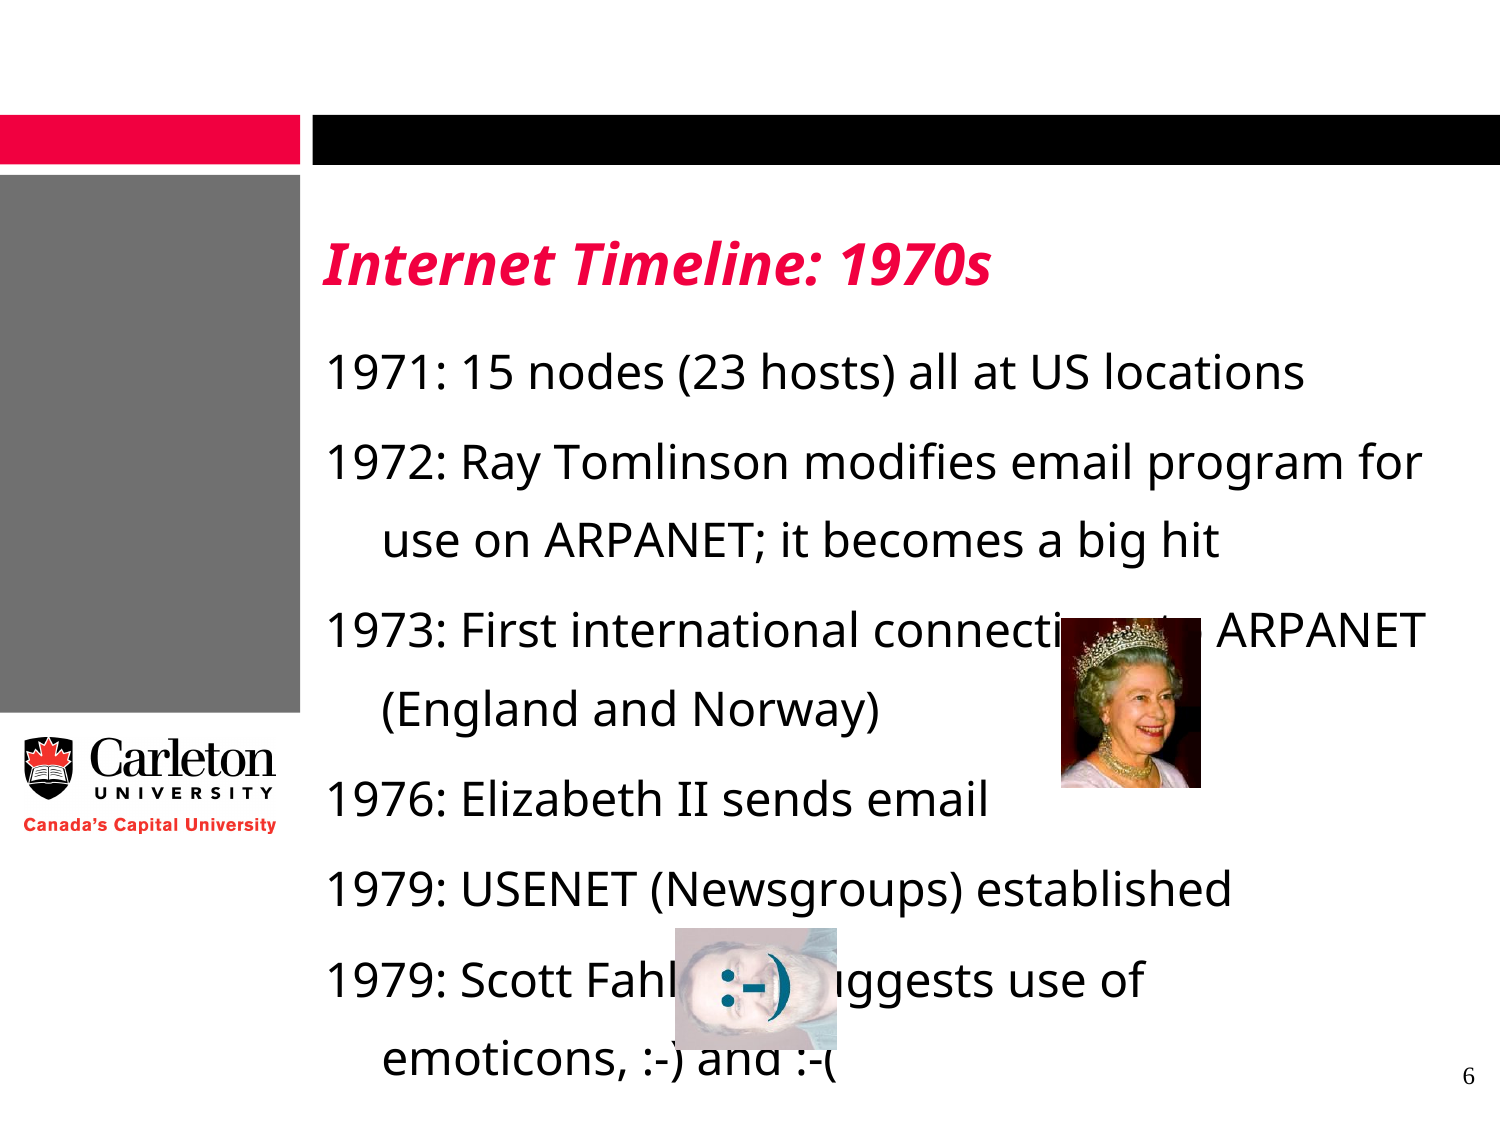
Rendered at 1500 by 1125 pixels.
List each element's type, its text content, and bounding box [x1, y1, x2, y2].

picture [24, 737, 276, 834]
title Internet Timeline: 1970s [324, 187, 1450, 324]
picture [1061, 618, 1201, 788]
list 1971: 15 nodes (23 hosts) all at US locations 1972: Ray Tomlinson modifies email program for use on ARPANET; it becomes a big hit 1973: First international connections to ARPANET (England and Norway) 1976: Elizabeth II sends email 1979: USENET (Newsgroups) established 1979: Scott Fahlman suggests use of emoticons, :-) and :-( [324, 324, 1450, 1036]
picture [675, 928, 837, 1051]
